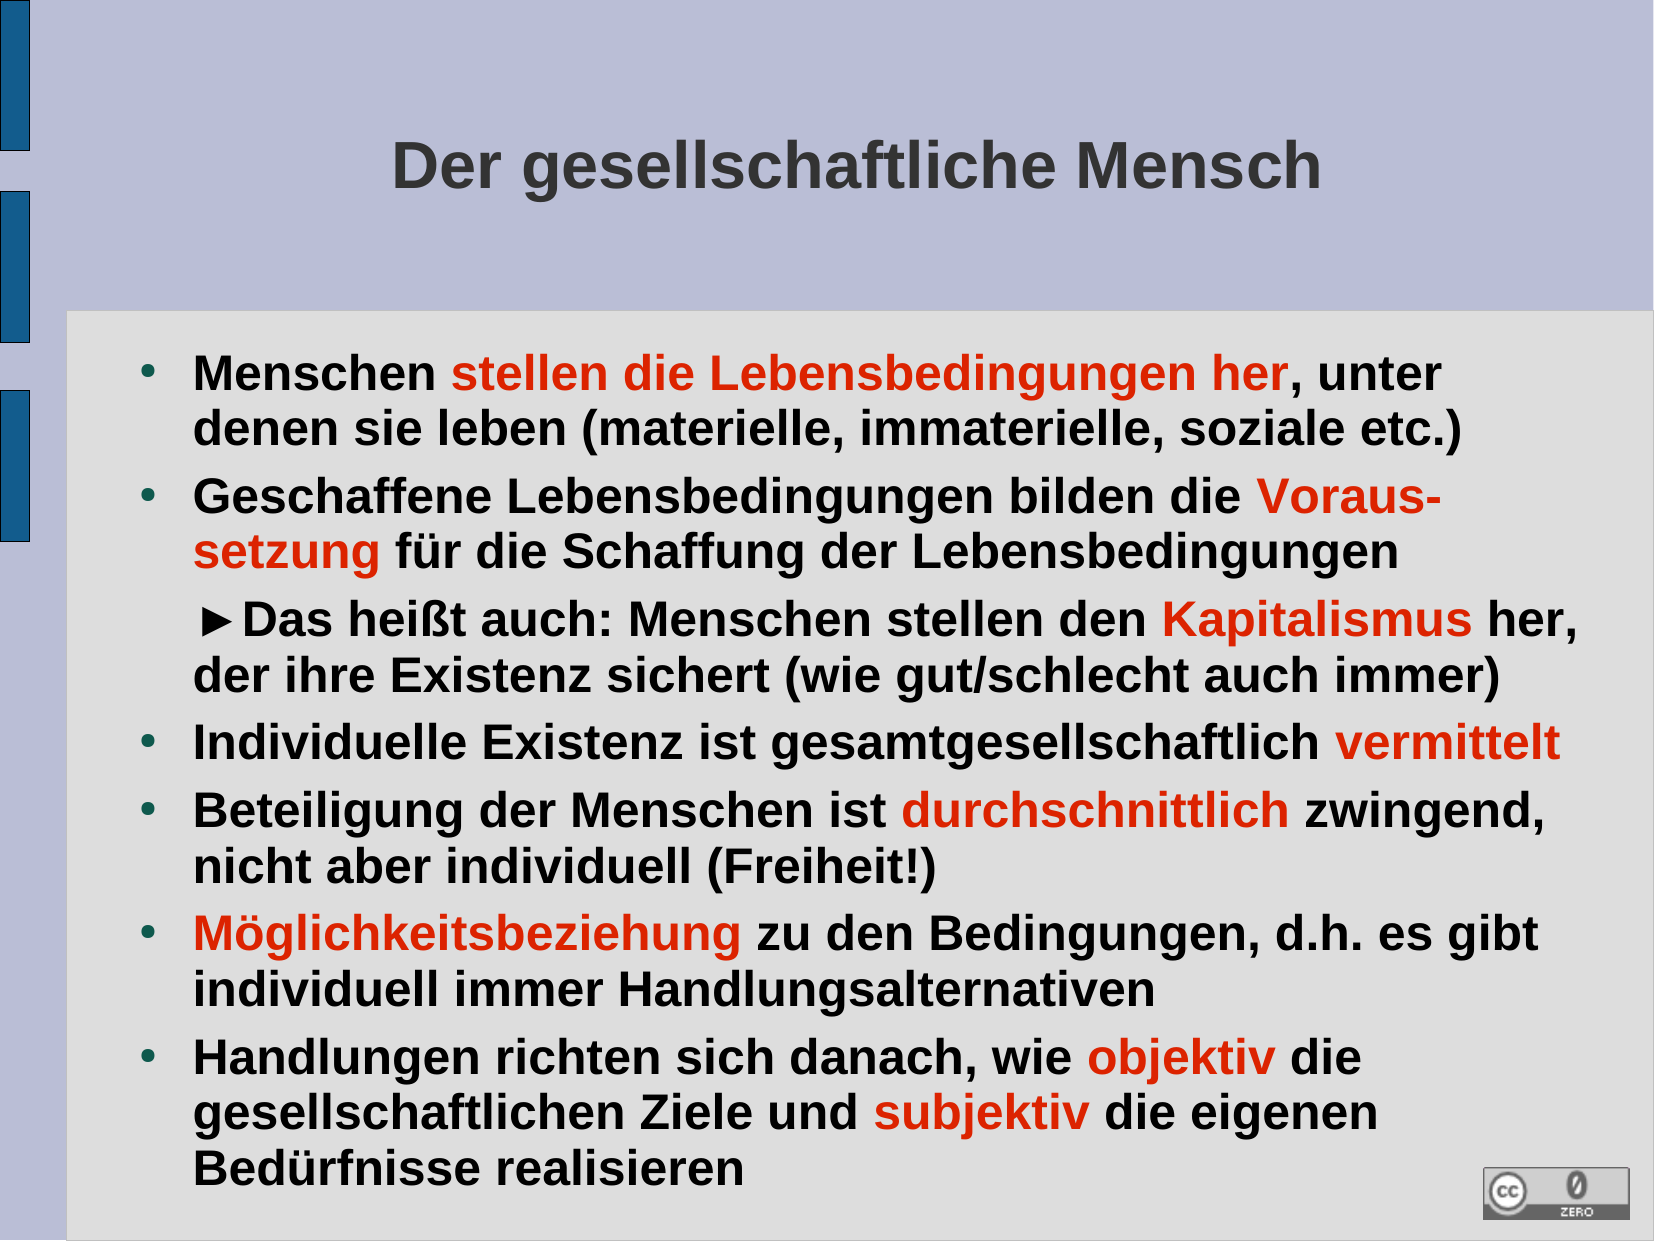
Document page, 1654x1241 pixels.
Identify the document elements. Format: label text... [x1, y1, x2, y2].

picture [1483, 1167, 1630, 1220]
title Der gesellschaftliche Mensch [121, 61, 1595, 269]
list Menschen stellen die Lebensbedingungen her, unter denen sie leben (materielle, immaterielle, soziale etc.) Geschaffene Lebensbedingungen bilden die Voraus-setzung für die Schaffung der Lebensbedingungen ►Das heißt auch: Menschen stellen den Kapitalismus her, der ihre Existenz sichert (wie gut/schlecht auch immer) Individuelle Existenz ist gesamtgesellschaftlich vermittelt Beteiligung der Menschen ist durchschnittlich zwingend, nicht aber individuell (Freiheit!) Möglichkeitsbeziehung zu den Bedingungen, d.h. es gibt individuell immer Handlungsalternativen Handlungen richten sich danach, wie objektiv die gesellschaftlichen Ziele und subjektiv die eigenen Bedürfnisse realisieren [121, 344, 1595, 1204]
